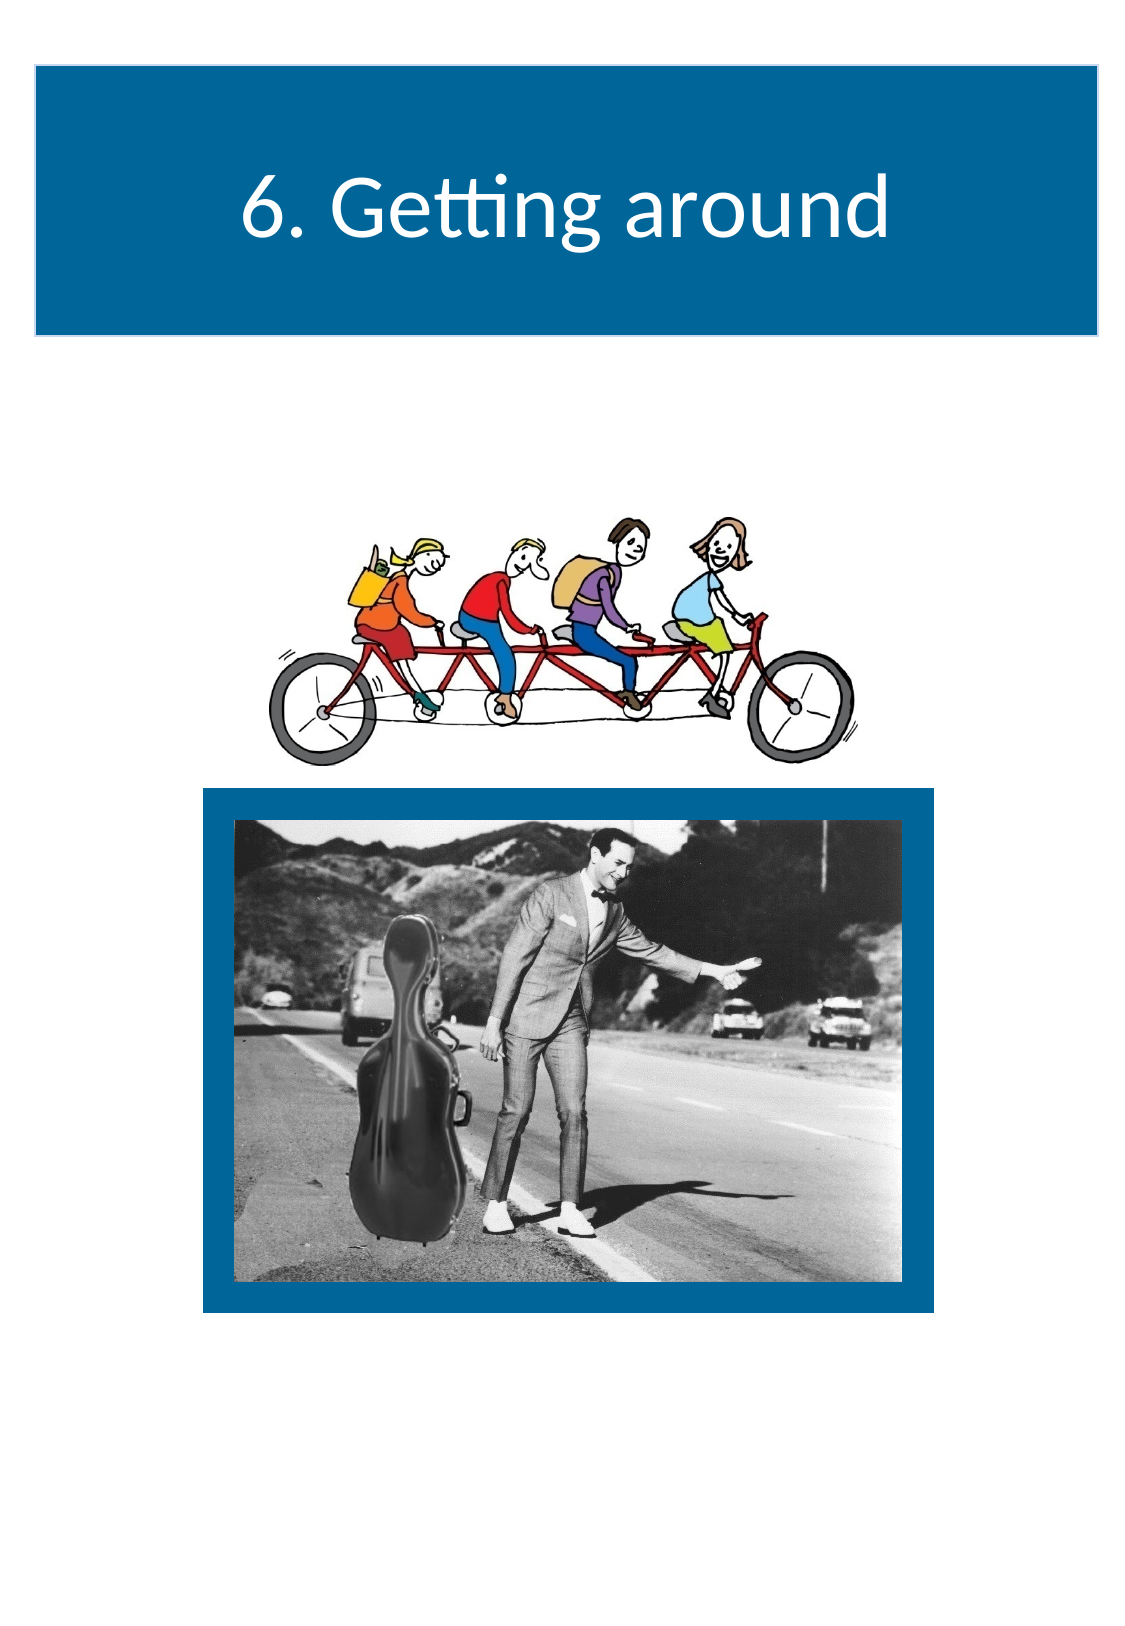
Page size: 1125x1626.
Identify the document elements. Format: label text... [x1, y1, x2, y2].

title 6. Getting around [35, 65, 1099, 336]
picture [269, 517, 858, 766]
text_box [831, 0, 1125, 157]
picture [235, 821, 901, 1281]
